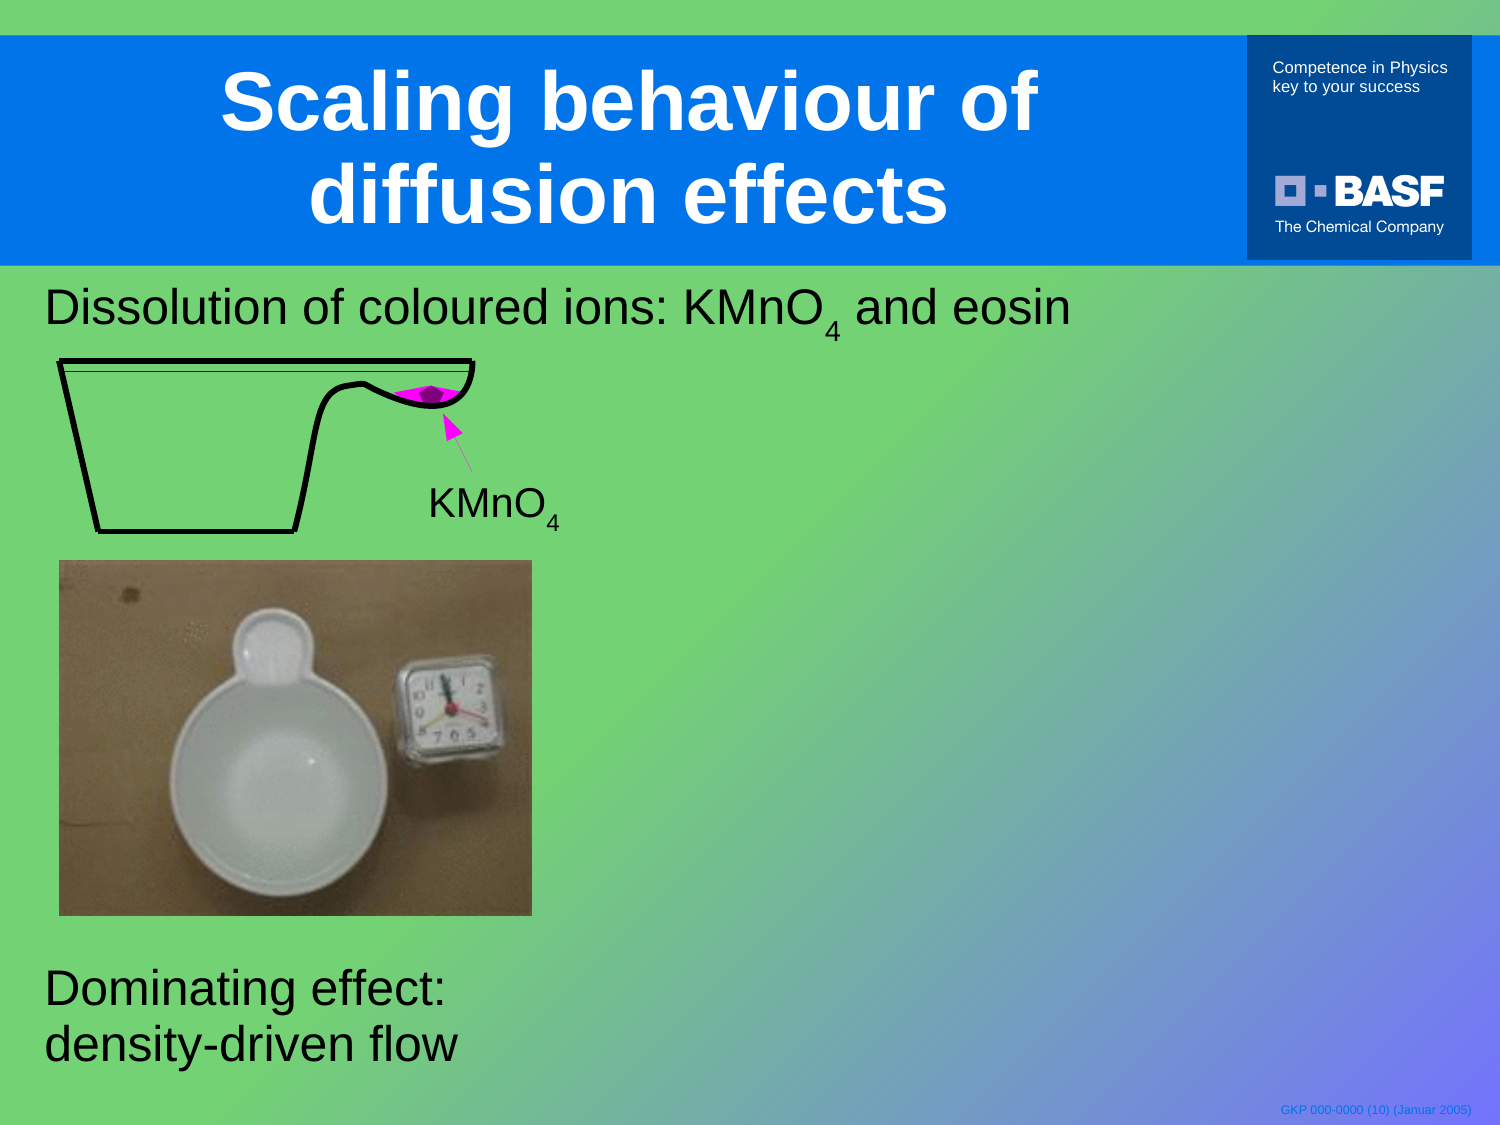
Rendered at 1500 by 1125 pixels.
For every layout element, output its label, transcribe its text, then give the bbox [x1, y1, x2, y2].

title Scaling behaviour of diffusion effects [27, 54, 1232, 308]
text_box [393, 385, 459, 402]
text_box KMnO4 [413, 472, 575, 544]
picture [1247, 35, 1472, 260]
text_box Dissolution of coloured ions: KMnO4 and eosin Dominating effect: density-driven flow [29, 271, 1087, 1080]
picture [59, 560, 532, 916]
title Going micro and nano: approaching the apparent dwarf [1438, 1063, 1500, 1125]
